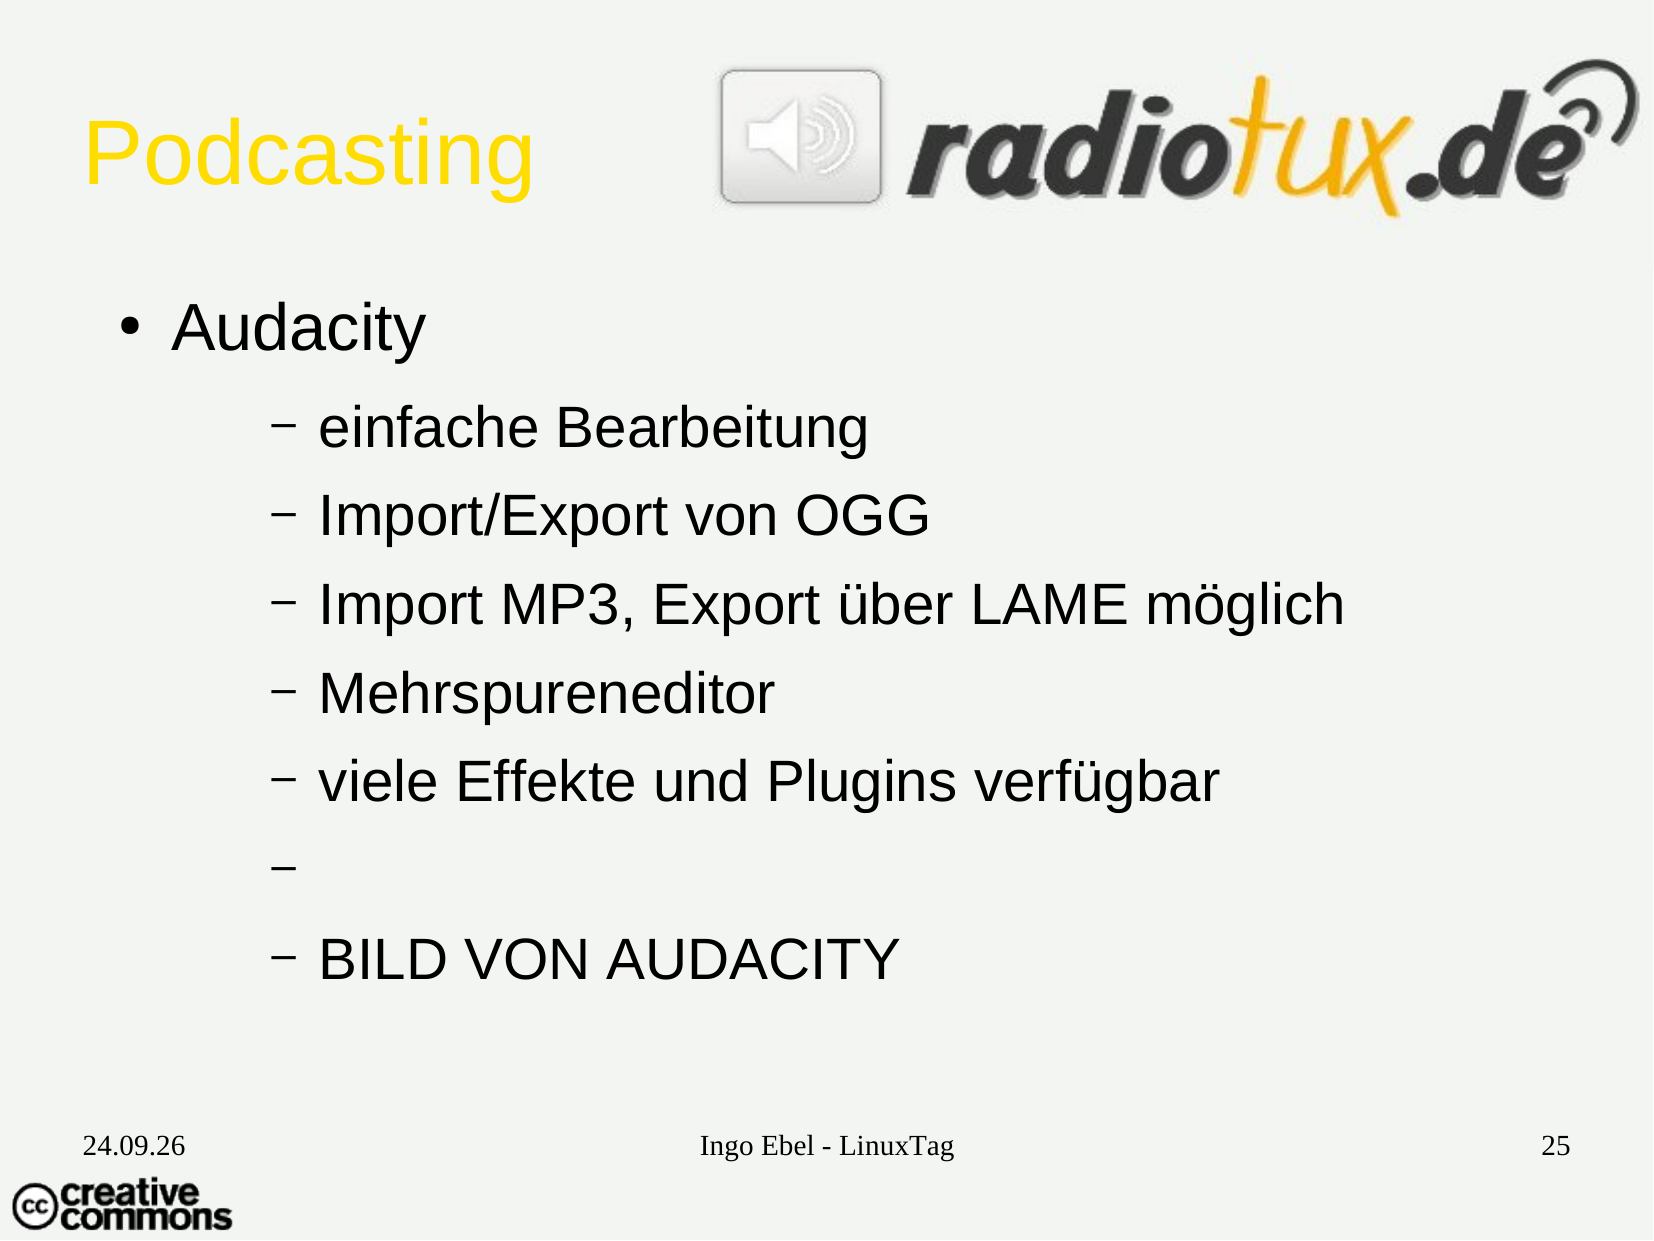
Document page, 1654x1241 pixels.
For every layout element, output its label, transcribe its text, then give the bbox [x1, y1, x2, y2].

picture [649, 0, 1654, 266]
picture [0, 1121, 236, 1240]
title Podcasting [82, 49, 1571, 257]
list Audacity einfache Bearbeitung Import/Export von OGG Import MP3, Export über LAME möglich Mehrspureneditor viele Effekte und Plugins verfügbar BILD VON AUDACITY [82, 290, 1571, 1109]
